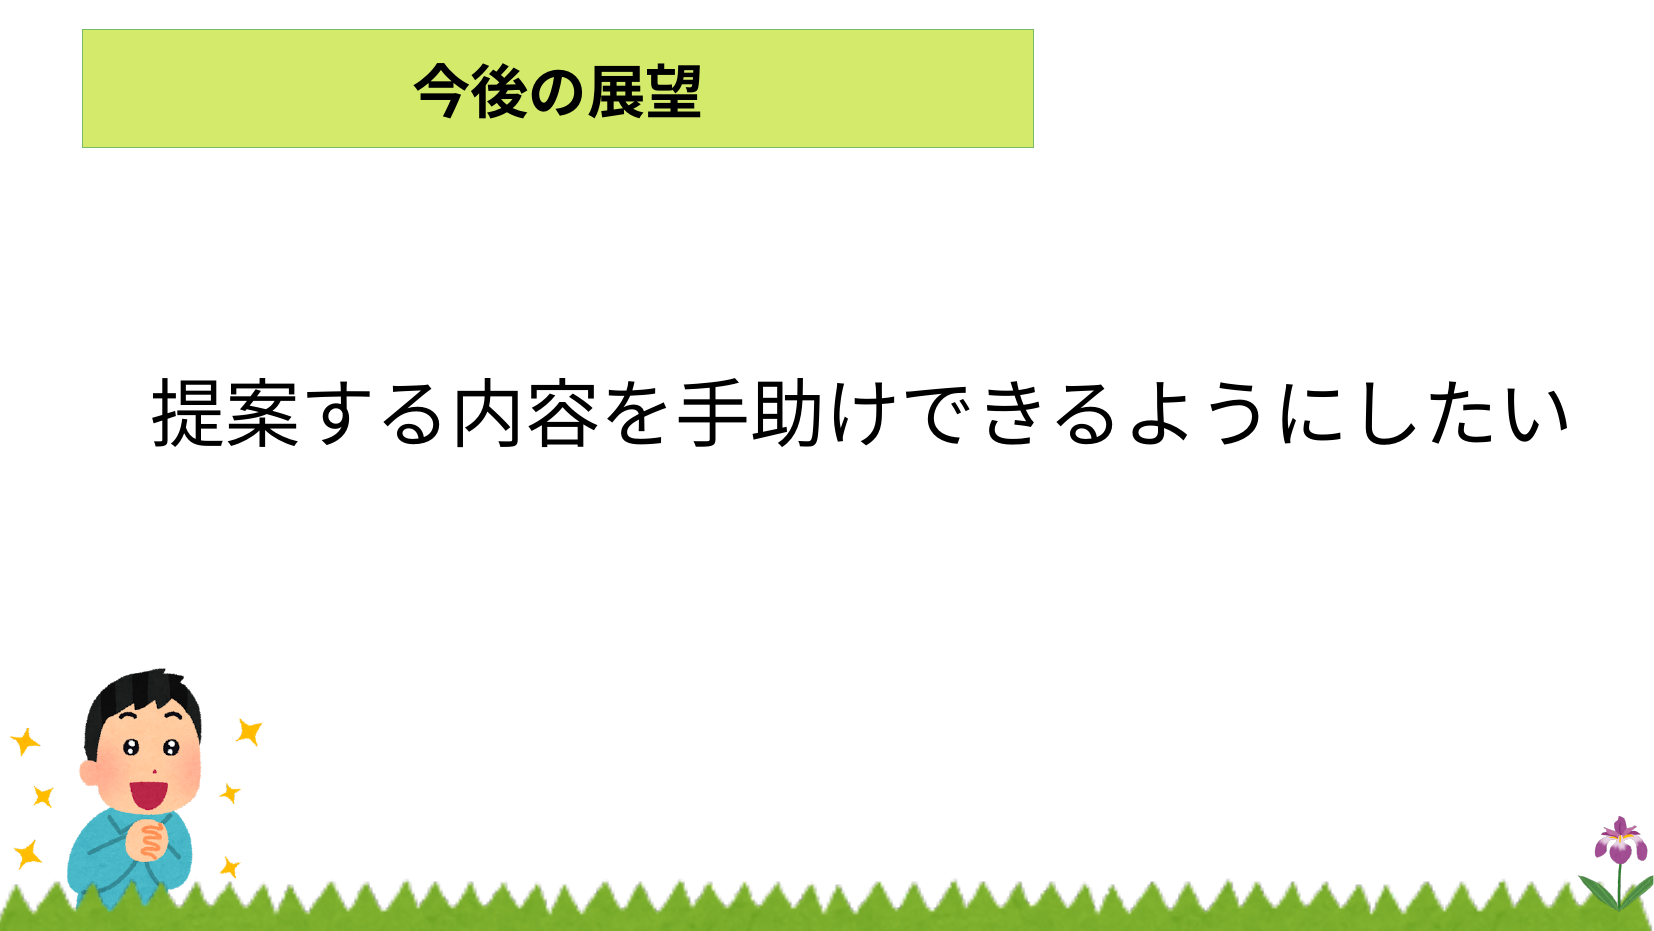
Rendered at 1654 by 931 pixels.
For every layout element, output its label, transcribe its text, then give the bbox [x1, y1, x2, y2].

title 今後の展望 [82, 29, 1034, 148]
list 提案する内容を手助けできるようにしたい [70, 195, 1583, 735]
picture [0, 653, 1654, 931]
